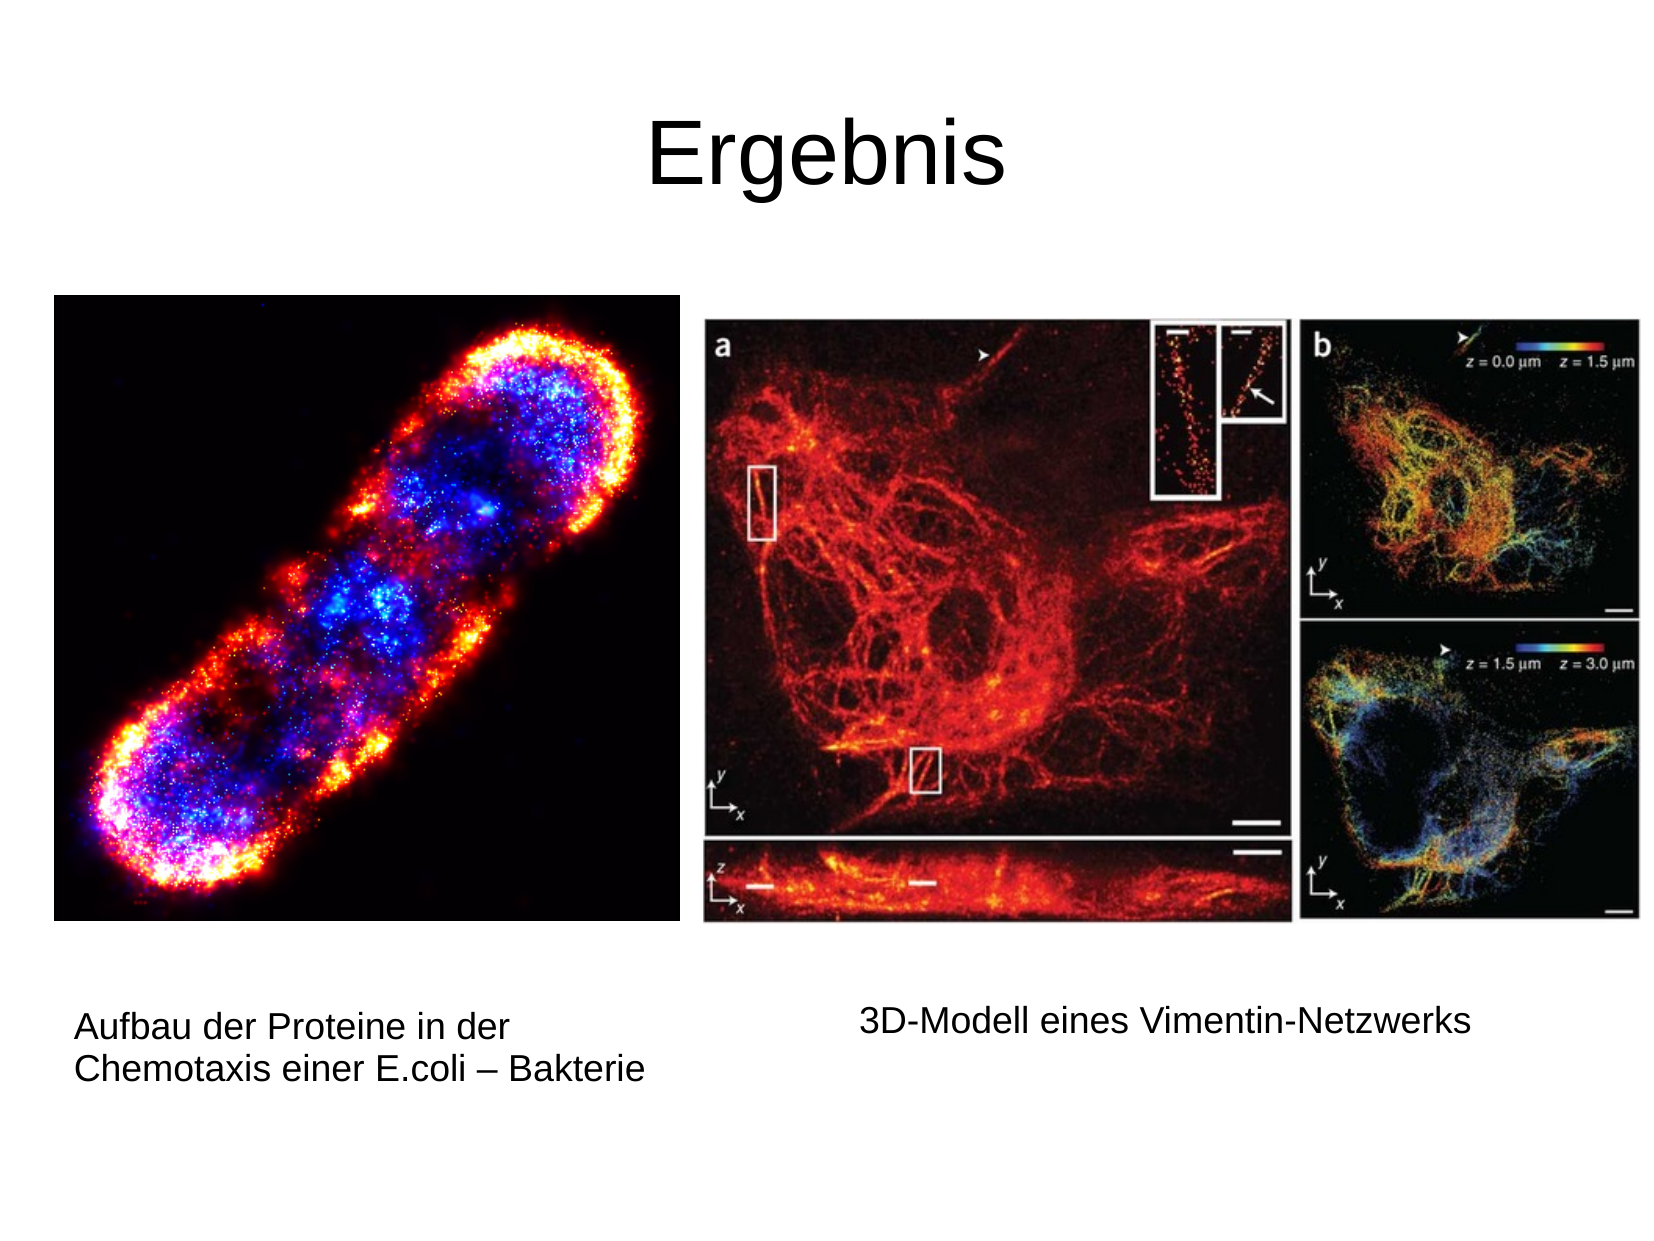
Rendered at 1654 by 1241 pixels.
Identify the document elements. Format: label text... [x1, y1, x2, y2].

title Ergebnis [82, 49, 1571, 257]
picture [702, 318, 1641, 924]
picture [54, 295, 680, 921]
text_box Aufbau der Proteine in der Chemotaxis einer E.coli – Bakterie [59, 998, 680, 1097]
text_box 3D-Modell eines Vimentin-Netzwerks [844, 992, 1495, 1049]
